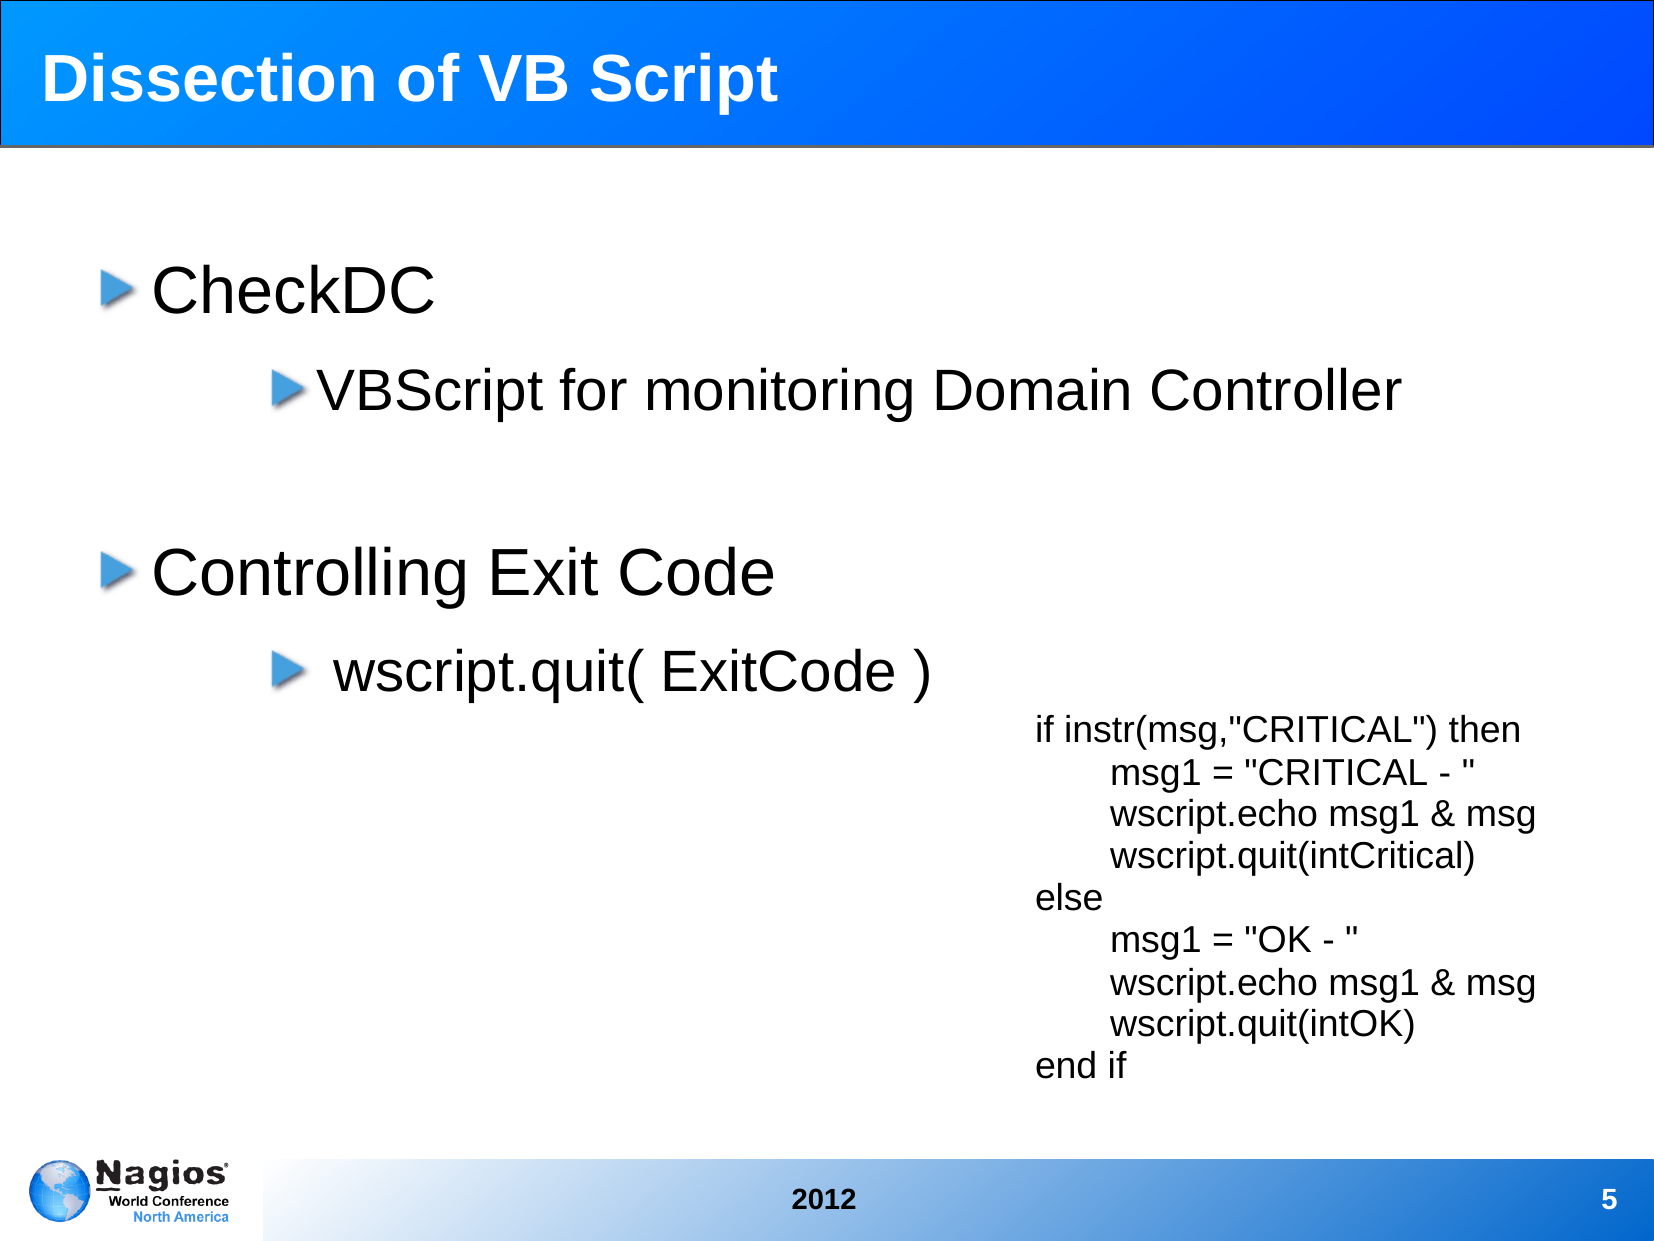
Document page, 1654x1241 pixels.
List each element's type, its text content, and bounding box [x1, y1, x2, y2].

text_box if instr(msg,"CRITICAL") then msg1 = "CRITICAL - " wscript.echo msg1 & msg wscript.quit(intCritical) else msg1 = "OK - " wscript.echo msg1 & msg wscript.quit(intOK) end if [945, 701, 1551, 1095]
picture [29, 1159, 229, 1235]
list CheckDC VBScript for monitoring Domain Controller Controlling Exit Code wscript.quit( ExitCode ) [80, 253, 1569, 1058]
title Dissection of VB Script [41, 36, 1248, 120]
